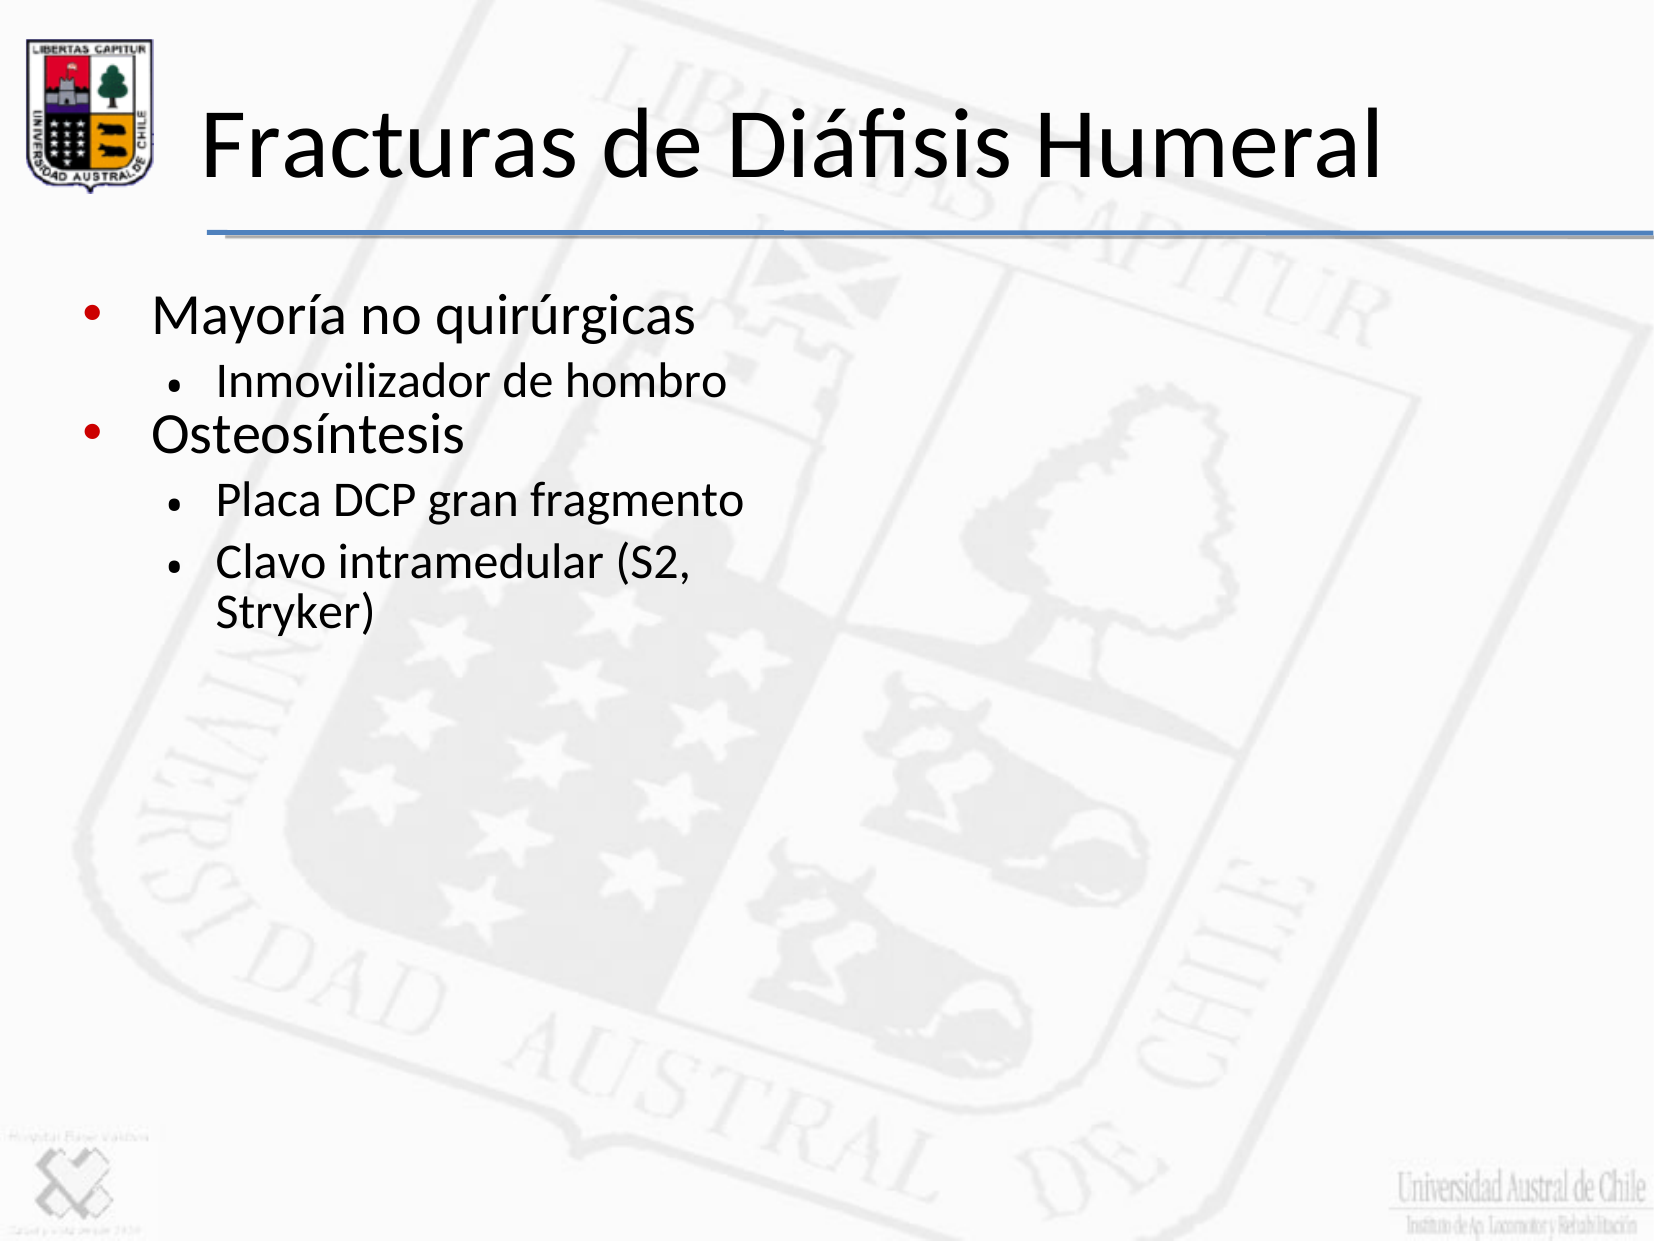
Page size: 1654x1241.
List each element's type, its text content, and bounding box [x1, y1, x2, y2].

title Fracturas de Diáfisis Humeral [82, 49, 1571, 257]
list Mayoría no quirúrgicas Inmovilizador de hombro Osteosíntesis Placa DCP gran fragmento Clavo intramedular (S2, Stryker) [82, 290, 809, 1109]
picture [0, 0, 1654, 1241]
